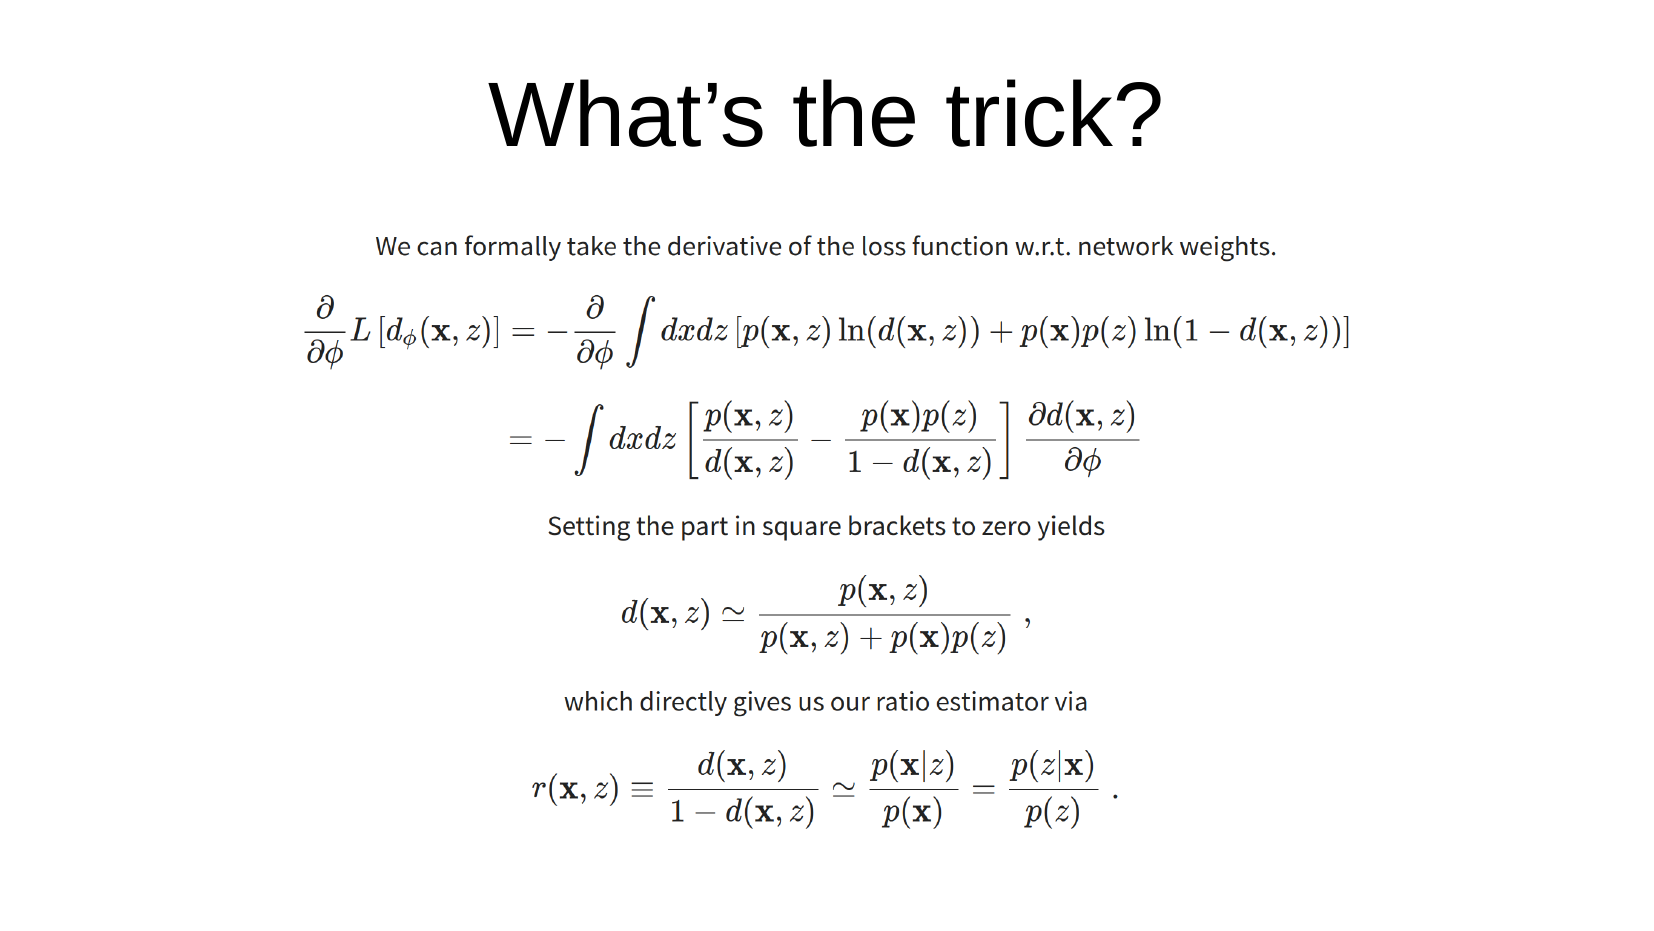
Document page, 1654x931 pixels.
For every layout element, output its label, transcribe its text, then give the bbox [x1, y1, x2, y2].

title What’s the trick? [82, 37, 1571, 193]
picture [255, 212, 1376, 856]
